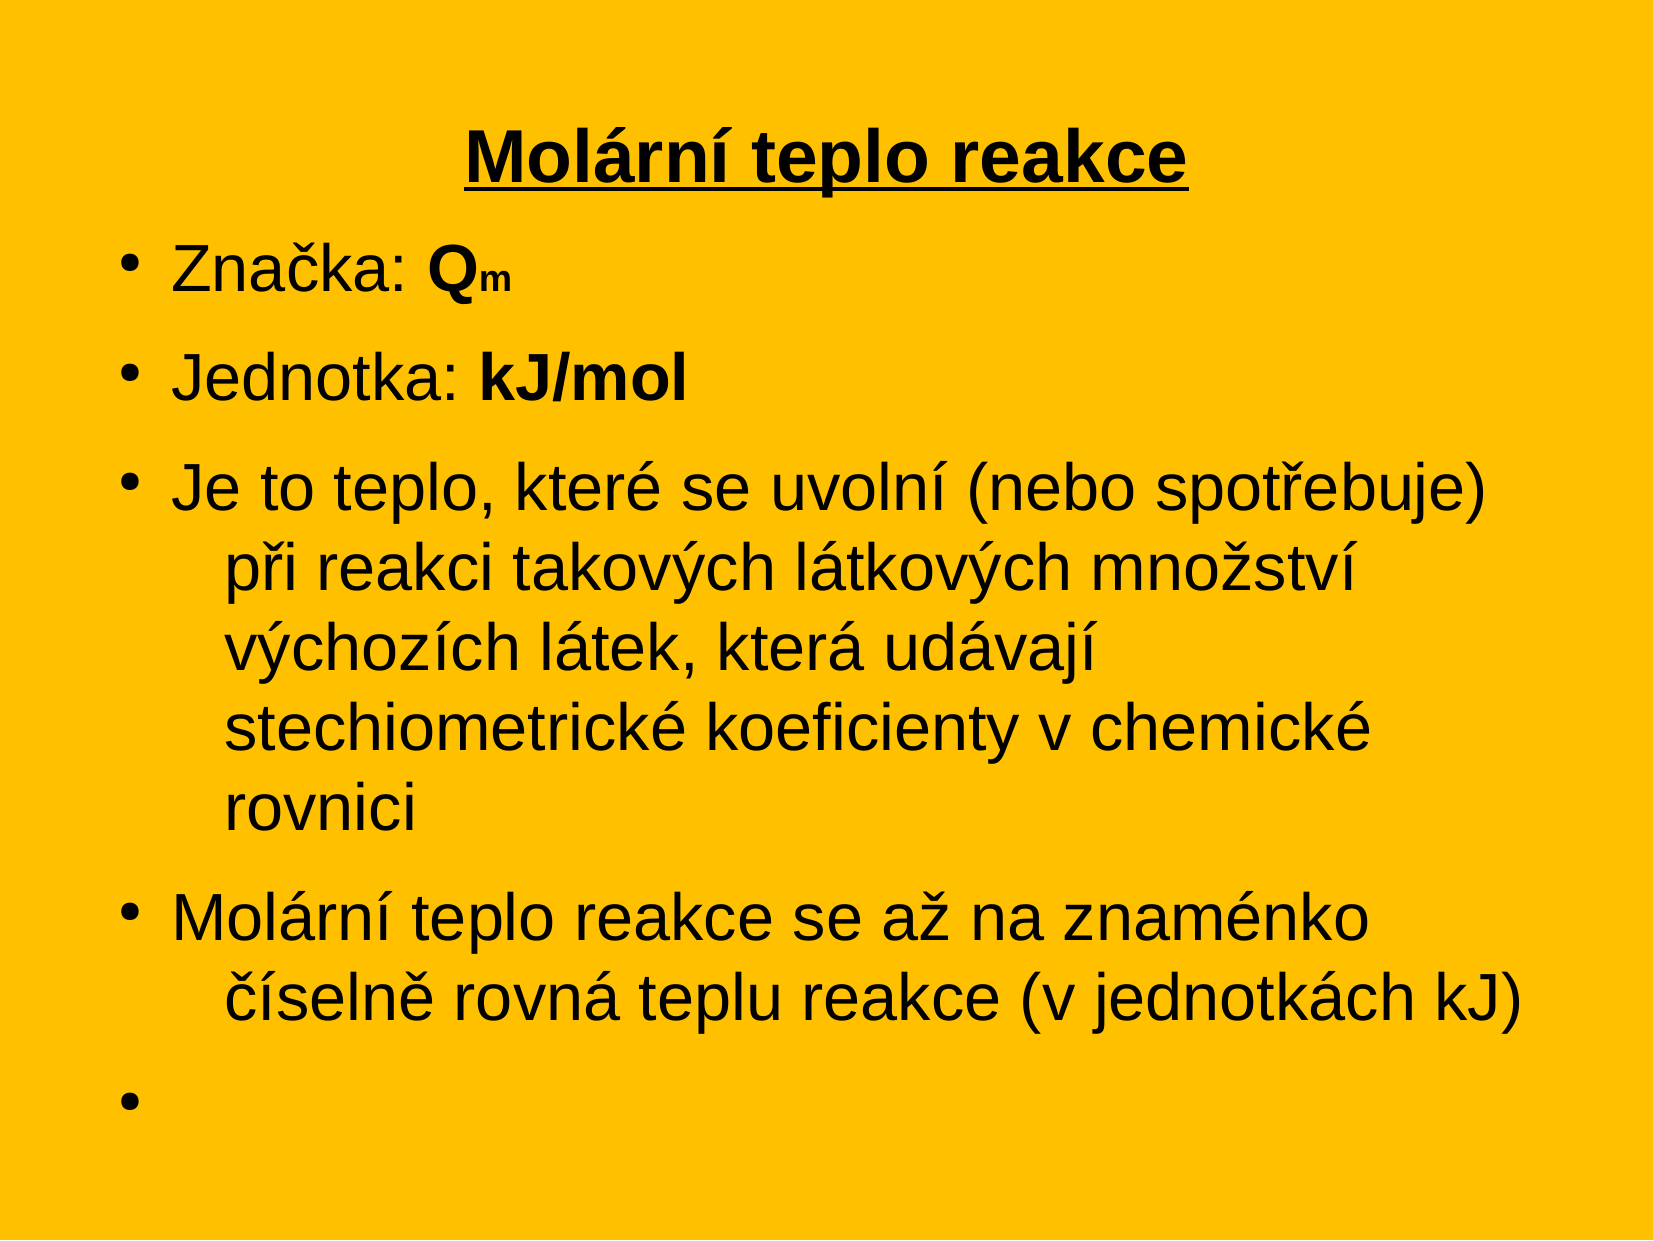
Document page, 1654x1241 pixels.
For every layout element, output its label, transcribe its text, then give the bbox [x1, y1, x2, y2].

list Značka: Qm Jednotka: kJ/mol Je to teplo, které se uvolní (nebo spotřebuje) při reakci takových látkových množství výchozích látek, která udávají stechiometrické koeficienty v chemické rovnici Molární teplo reakce se až na znaménko číselně rovná teplu reakce (v jednotkách kJ) [82, 224, 1571, 1241]
title Molární teplo reakce [82, 49, 1571, 224]
